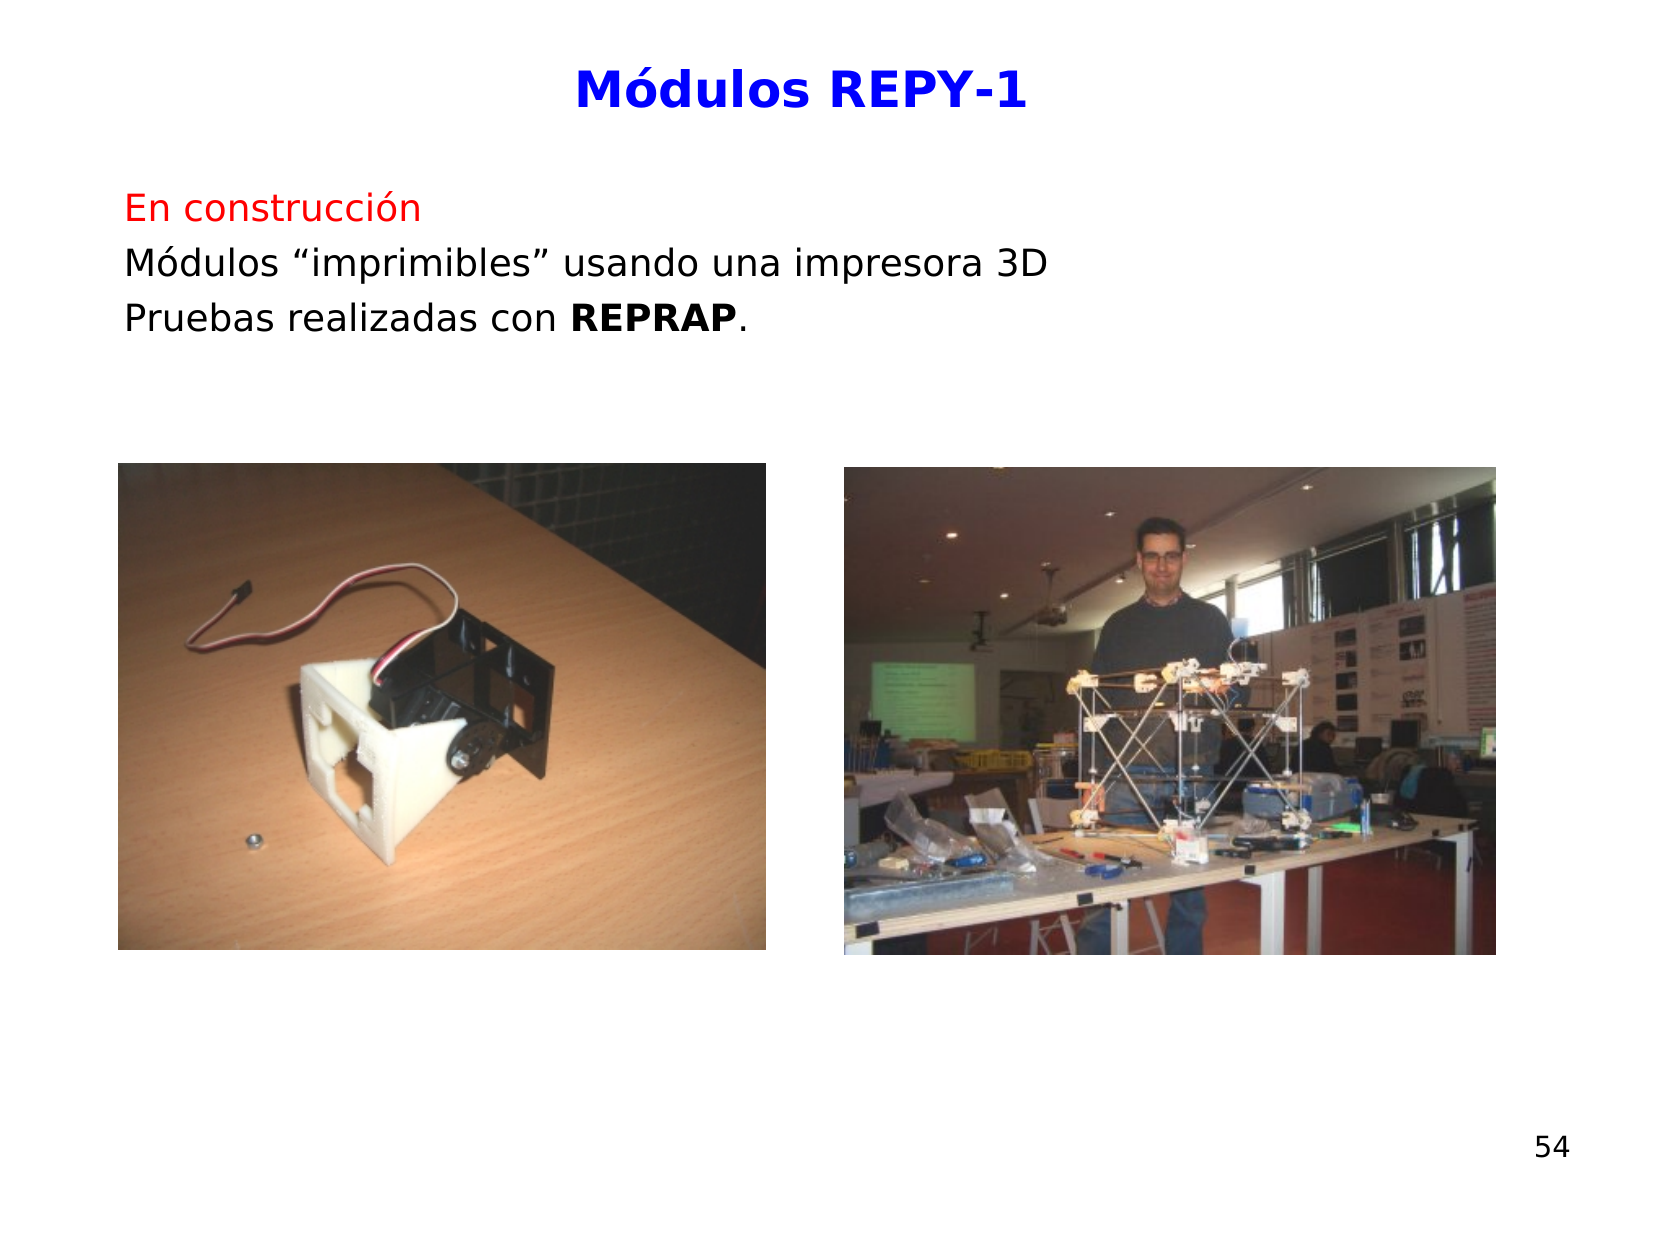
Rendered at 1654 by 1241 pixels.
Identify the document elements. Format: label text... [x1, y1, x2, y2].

picture [118, 463, 766, 950]
text_box Módulos REPY-1 [560, 53, 1045, 127]
picture [844, 467, 1496, 955]
text_box En construcción Módulos “imprimibles” usando una impresora 3D Pruebas realizadas con REPRAP. [97, 178, 1078, 348]
